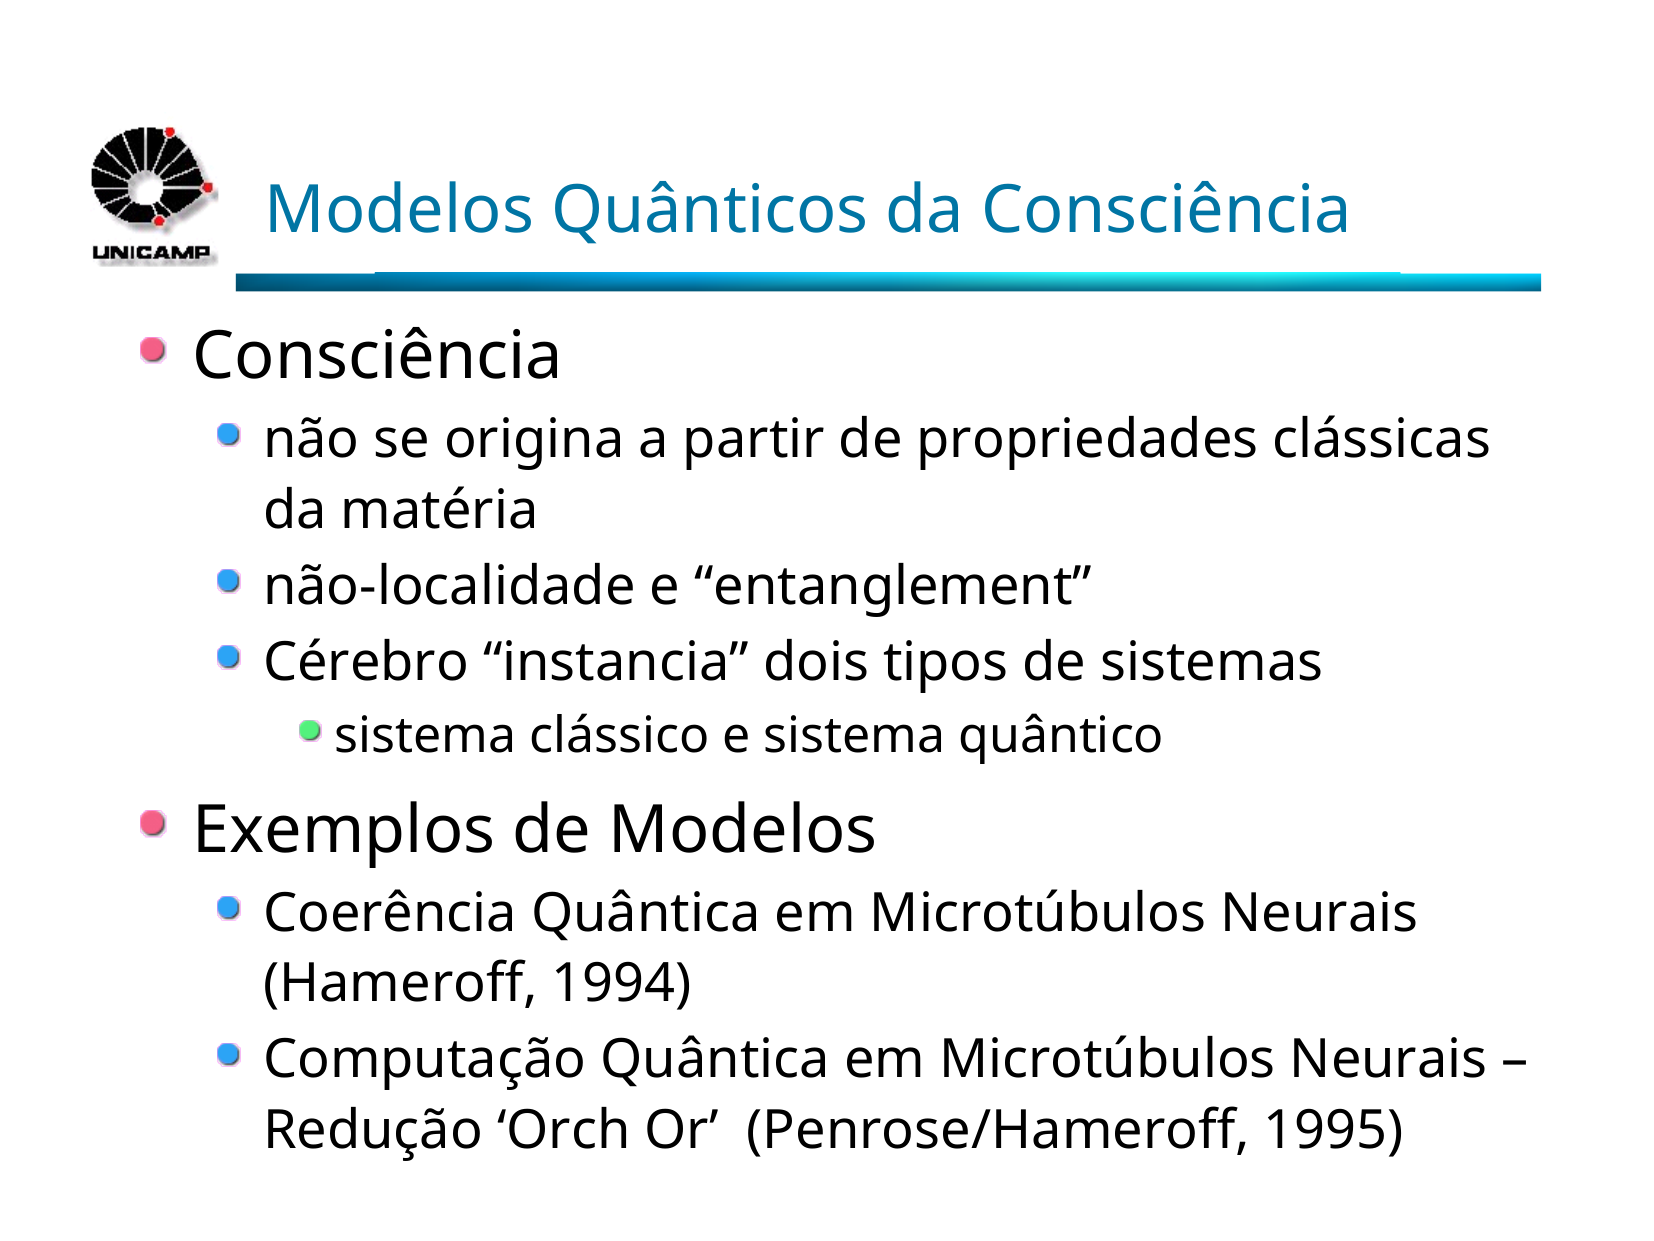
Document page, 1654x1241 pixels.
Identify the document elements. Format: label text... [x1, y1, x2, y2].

picture [125, 272, 1654, 295]
list Consciência não se origina a partir de propriedades clássicas da matéria não-localidade e “entanglement” Cérebro “instancia” dois tipos de sistemas sistema clássico e sistema quântico Exemplos de Modelos Coerência Quântica em Microtúbulos Neurais (Hameroff, 1994) Computação Quântica em Microtúbulos Neurais – Redução ‘Orch Or’ (Penrose/Hameroff, 1995) [121, 309, 1534, 1182]
title Modelos Quânticos da Consciência [264, 42, 1534, 250]
